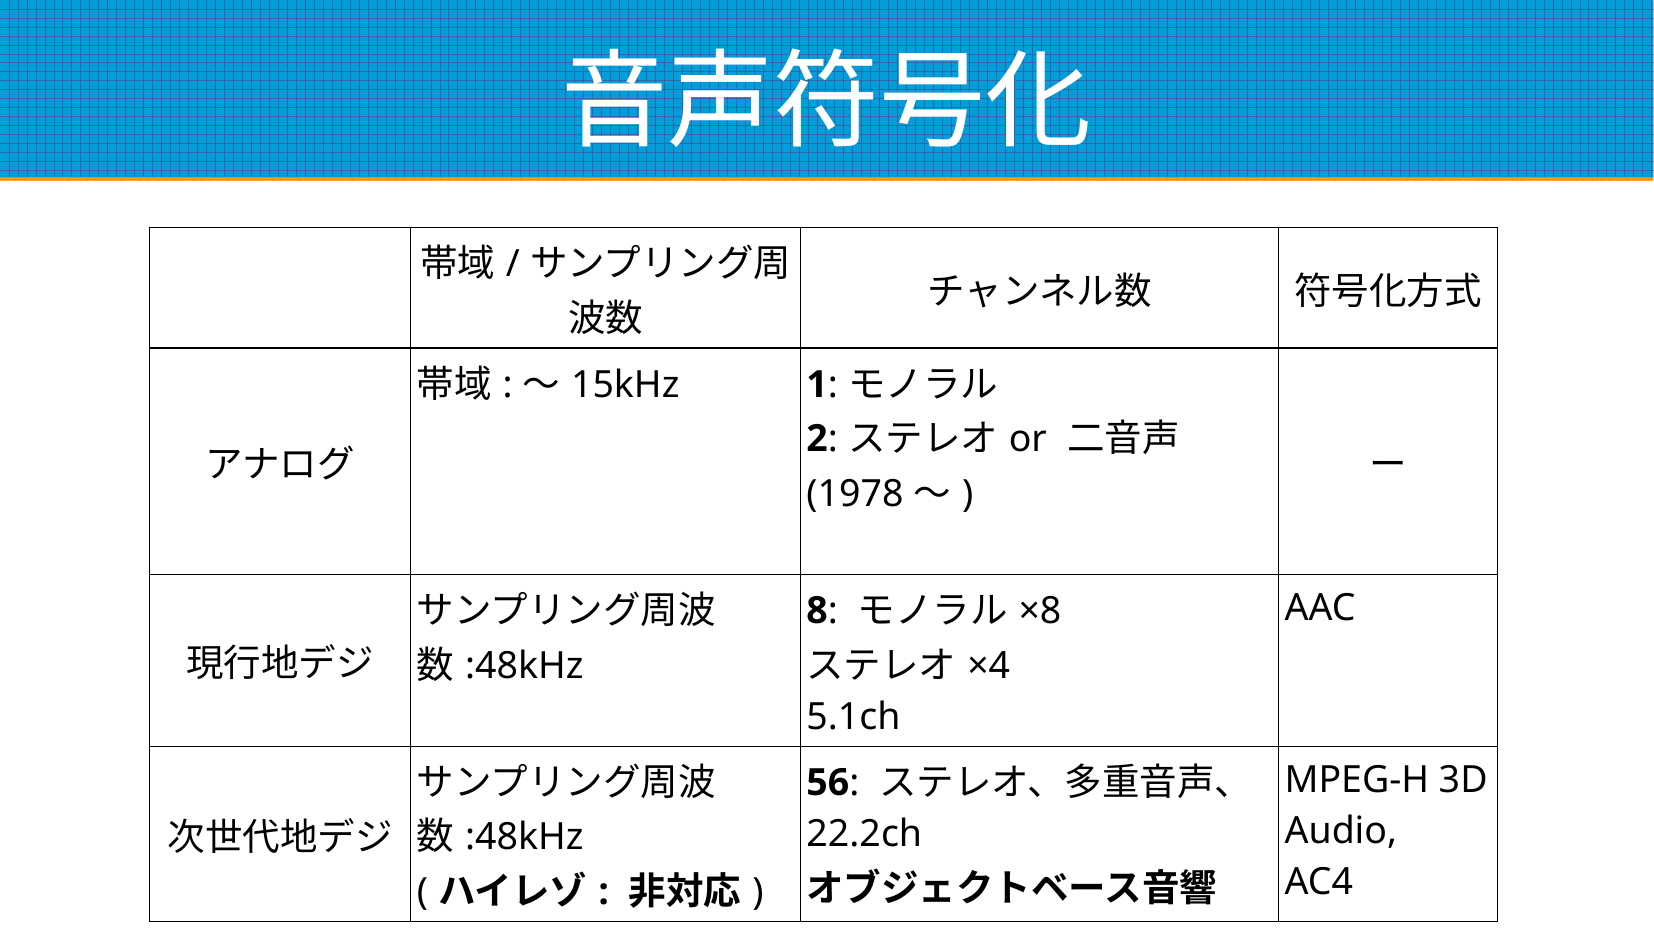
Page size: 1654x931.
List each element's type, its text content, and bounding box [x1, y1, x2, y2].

table_cell 帯域:～15kHz [411, 349, 800, 574]
table_cell 8: モノラル×8 ステレオ×4 5.1ch [801, 575, 1278, 746]
table_cell サンプリング周波数:48kHz [411, 575, 800, 746]
table_cell アナログ [150, 349, 410, 574]
table_cell ー [1279, 349, 1497, 574]
table_header [150, 228, 410, 347]
table_cell 現行地デジ [150, 575, 410, 746]
table_cell 56: ステレオ、多重音声、22.2ch オブジェクトベース音響 [801, 747, 1278, 921]
table_header 帯域/サンプリング周波数 [411, 228, 800, 347]
table_cell AAC [1279, 575, 1497, 746]
table_cell サンプリング周波数:48kHz (ハイレゾ: 非対応) [411, 747, 800, 921]
table_cell 1:モノラル 2:ステレオor 二音声(1978～) [801, 349, 1278, 574]
title 音声符号化 [82, 14, 1571, 171]
table_header チャンネル数 [801, 228, 1278, 347]
table_cell MPEG-H 3D Audio, AC4 [1279, 747, 1497, 921]
table_cell 次世代地デジ [150, 747, 410, 921]
table_header 符号化方式 [1279, 228, 1497, 347]
